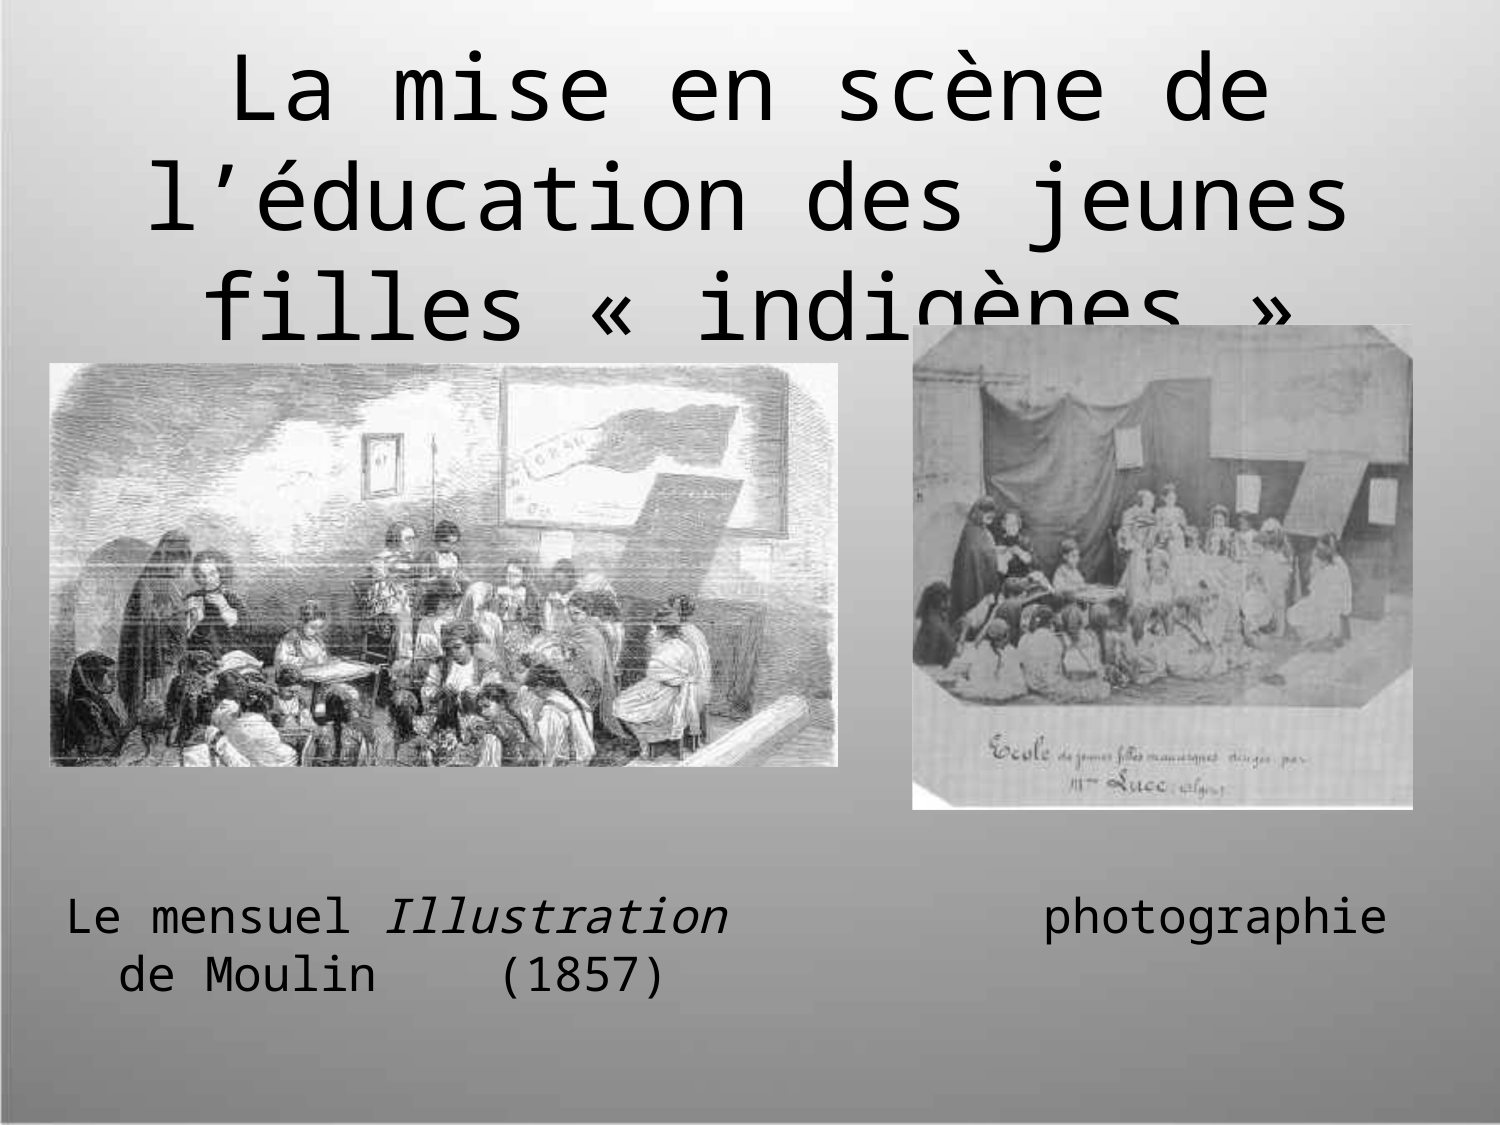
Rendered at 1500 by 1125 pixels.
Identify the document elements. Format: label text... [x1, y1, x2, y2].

list Le mensuel Illustration photographie de Moulin (1857) [50, 699, 1450, 1013]
picture [0, 0, 1500, 1125]
title La mise en scène de l’éducation des jeunes filles « indigènes » [112, 99, 1388, 288]
